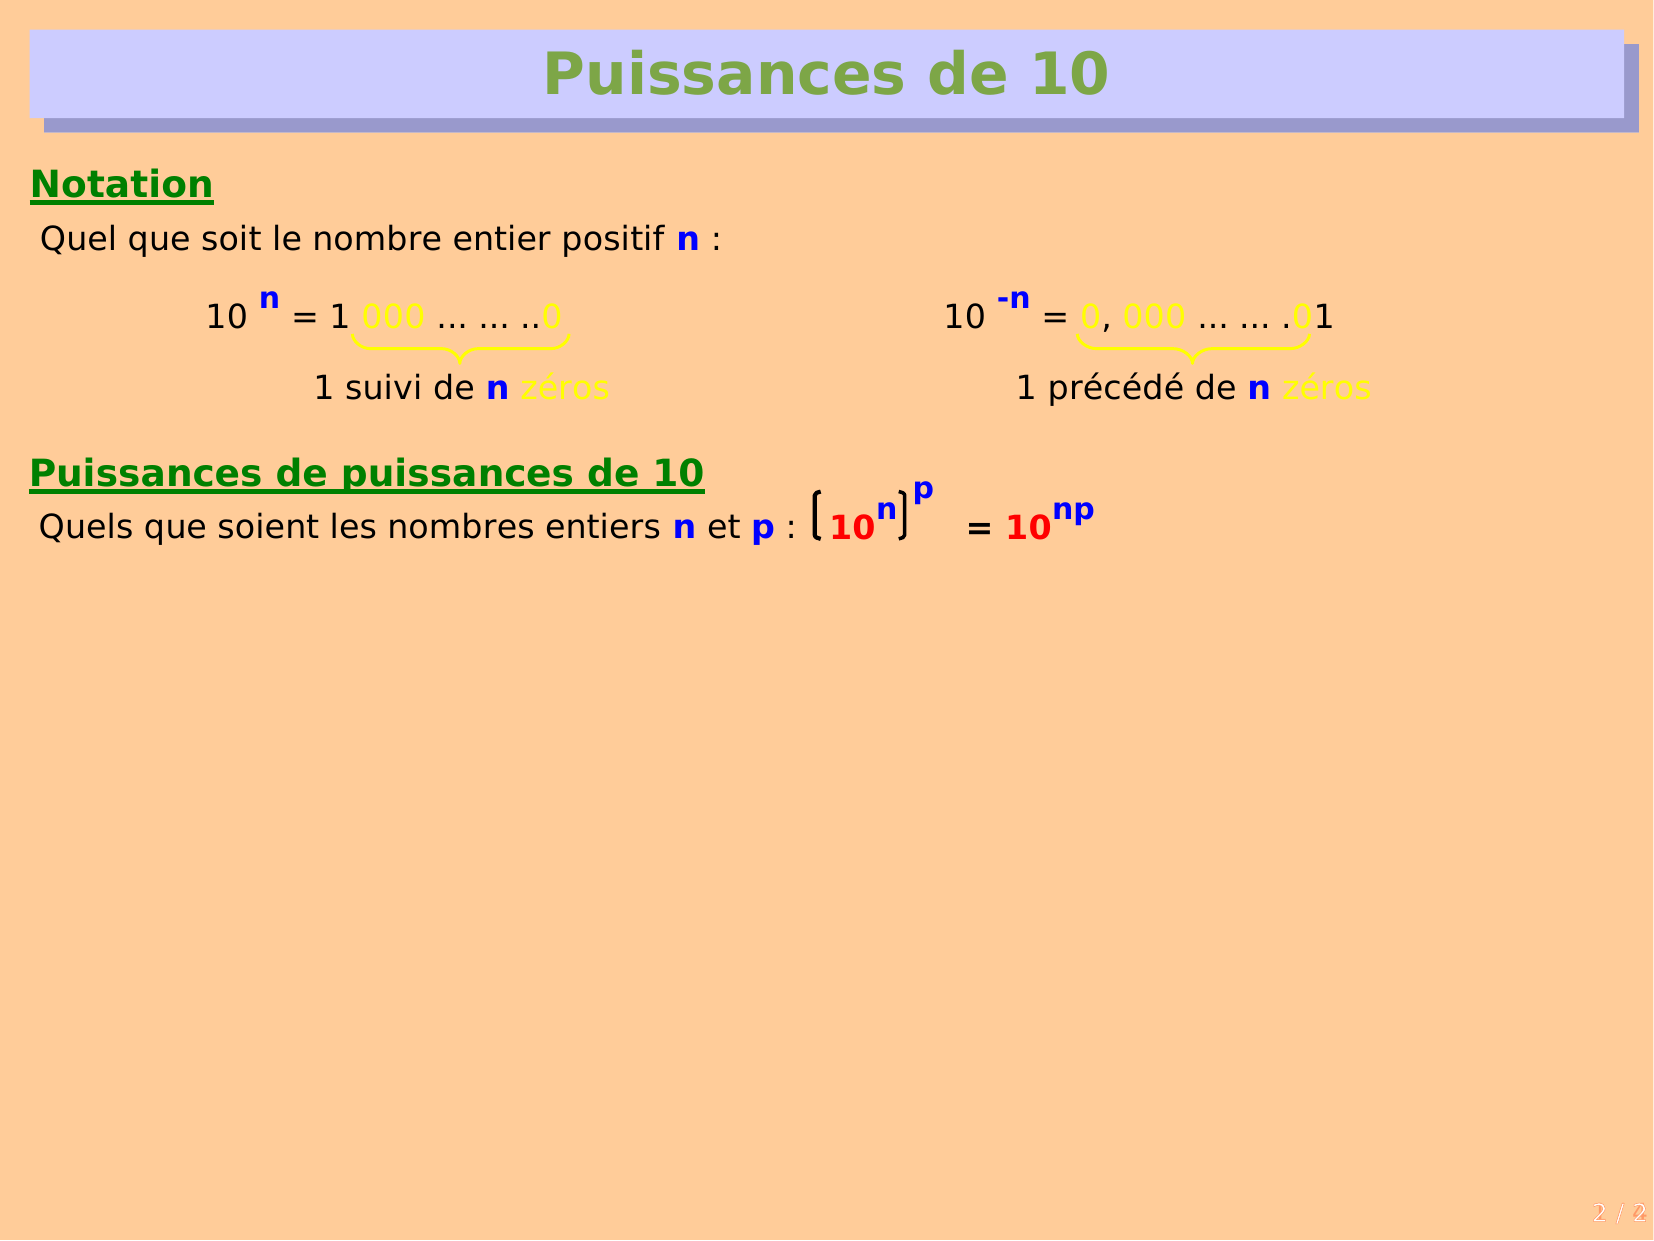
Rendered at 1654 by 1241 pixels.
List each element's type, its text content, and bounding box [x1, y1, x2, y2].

text_box 1 précédé de n zéros [1015, 368, 1373, 408]
text_box 2 / 2 [1591, 1198, 1649, 1235]
text_box Notation [29, 162, 215, 207]
text_box 10 -n = 0, 000 ... ... .01 [943, 280, 1344, 337]
text_box 10n = 10np [760, 491, 1096, 548]
text_box Quel que soit le nombre entier positif n : [39, 212, 723, 266]
text_box 10 n = 1 000 ... ... ..0 [205, 280, 572, 337]
title Puissances de 10 [29, 29, 1625, 119]
text_box Quels que soient les nombres entiers n et p : [38, 500, 798, 554]
text_box p [912, 470, 935, 527]
text_box Puissances de puissances de 10 [28, 451, 706, 496]
text_box 1 suivi de n zéros [313, 368, 611, 408]
